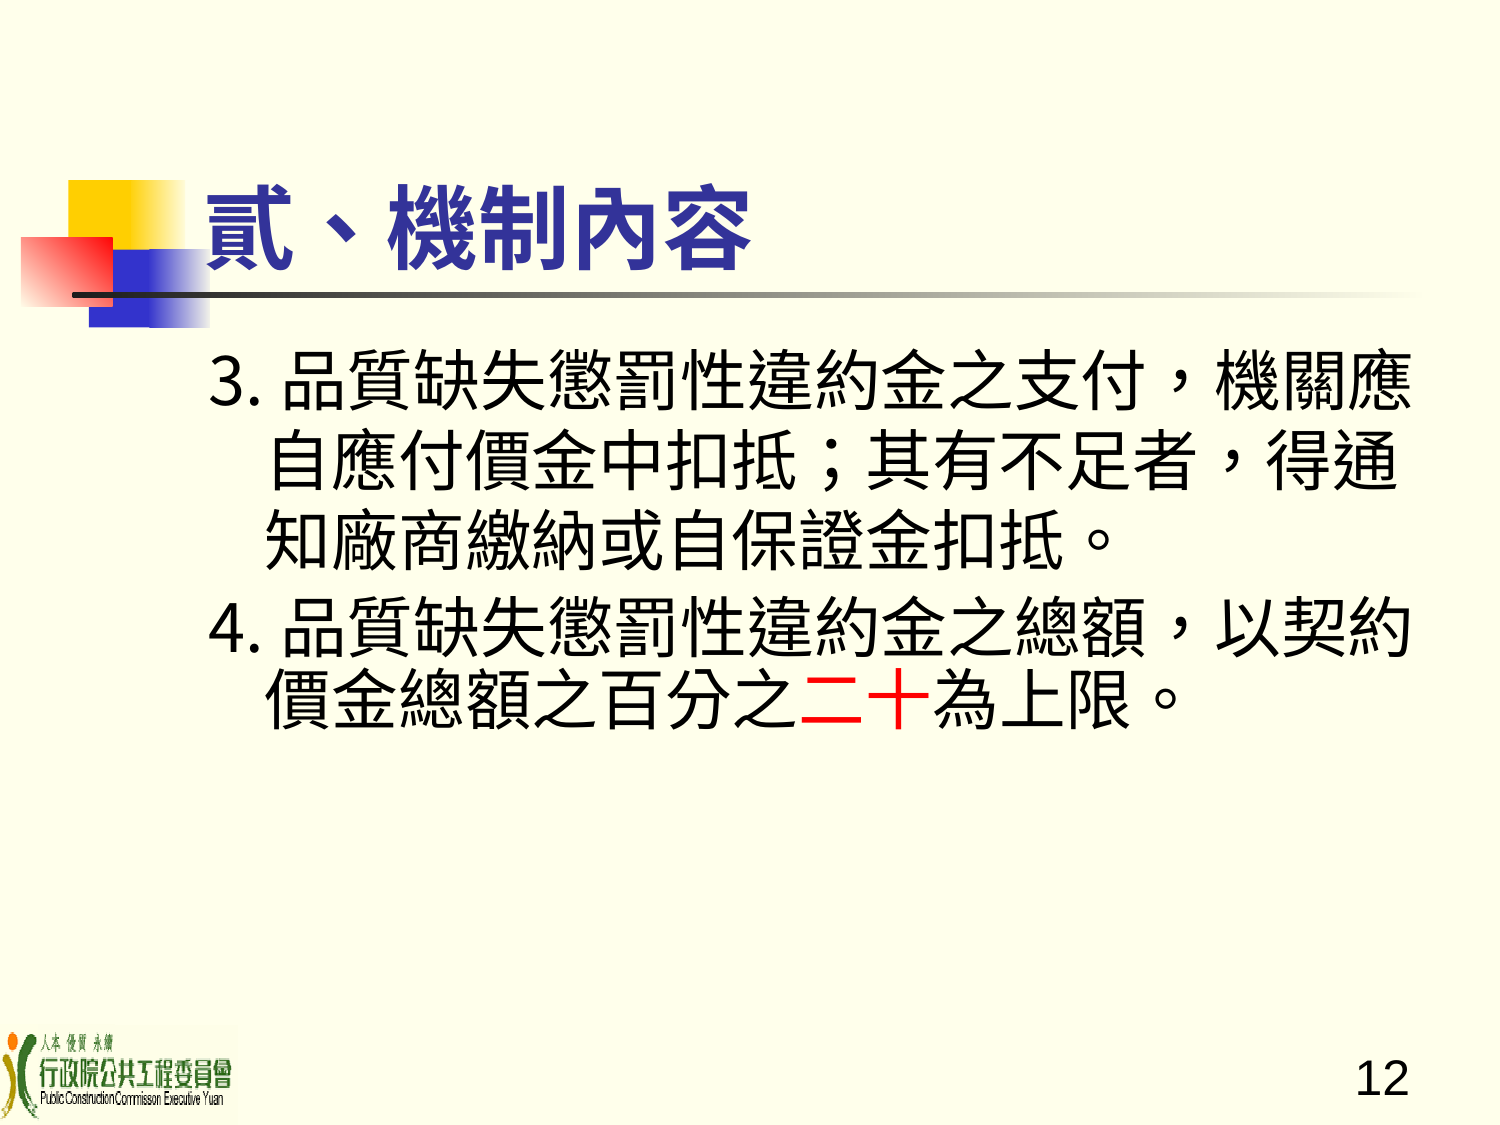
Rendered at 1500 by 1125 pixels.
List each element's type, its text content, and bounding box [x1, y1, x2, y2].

text_box 3.品質缺失懲罰性違約金之支付，機關應自應付價金中扣抵；其有不足者，得通知廠商繳納或自保證金扣抵。 4.品質缺失懲罰性違約金之總額，以契約價金總額之百分之二十為上限。 [193, 331, 1469, 1007]
text_box 貳、機制內容 [188, 101, 1468, 289]
picture [0, 1024, 238, 1125]
